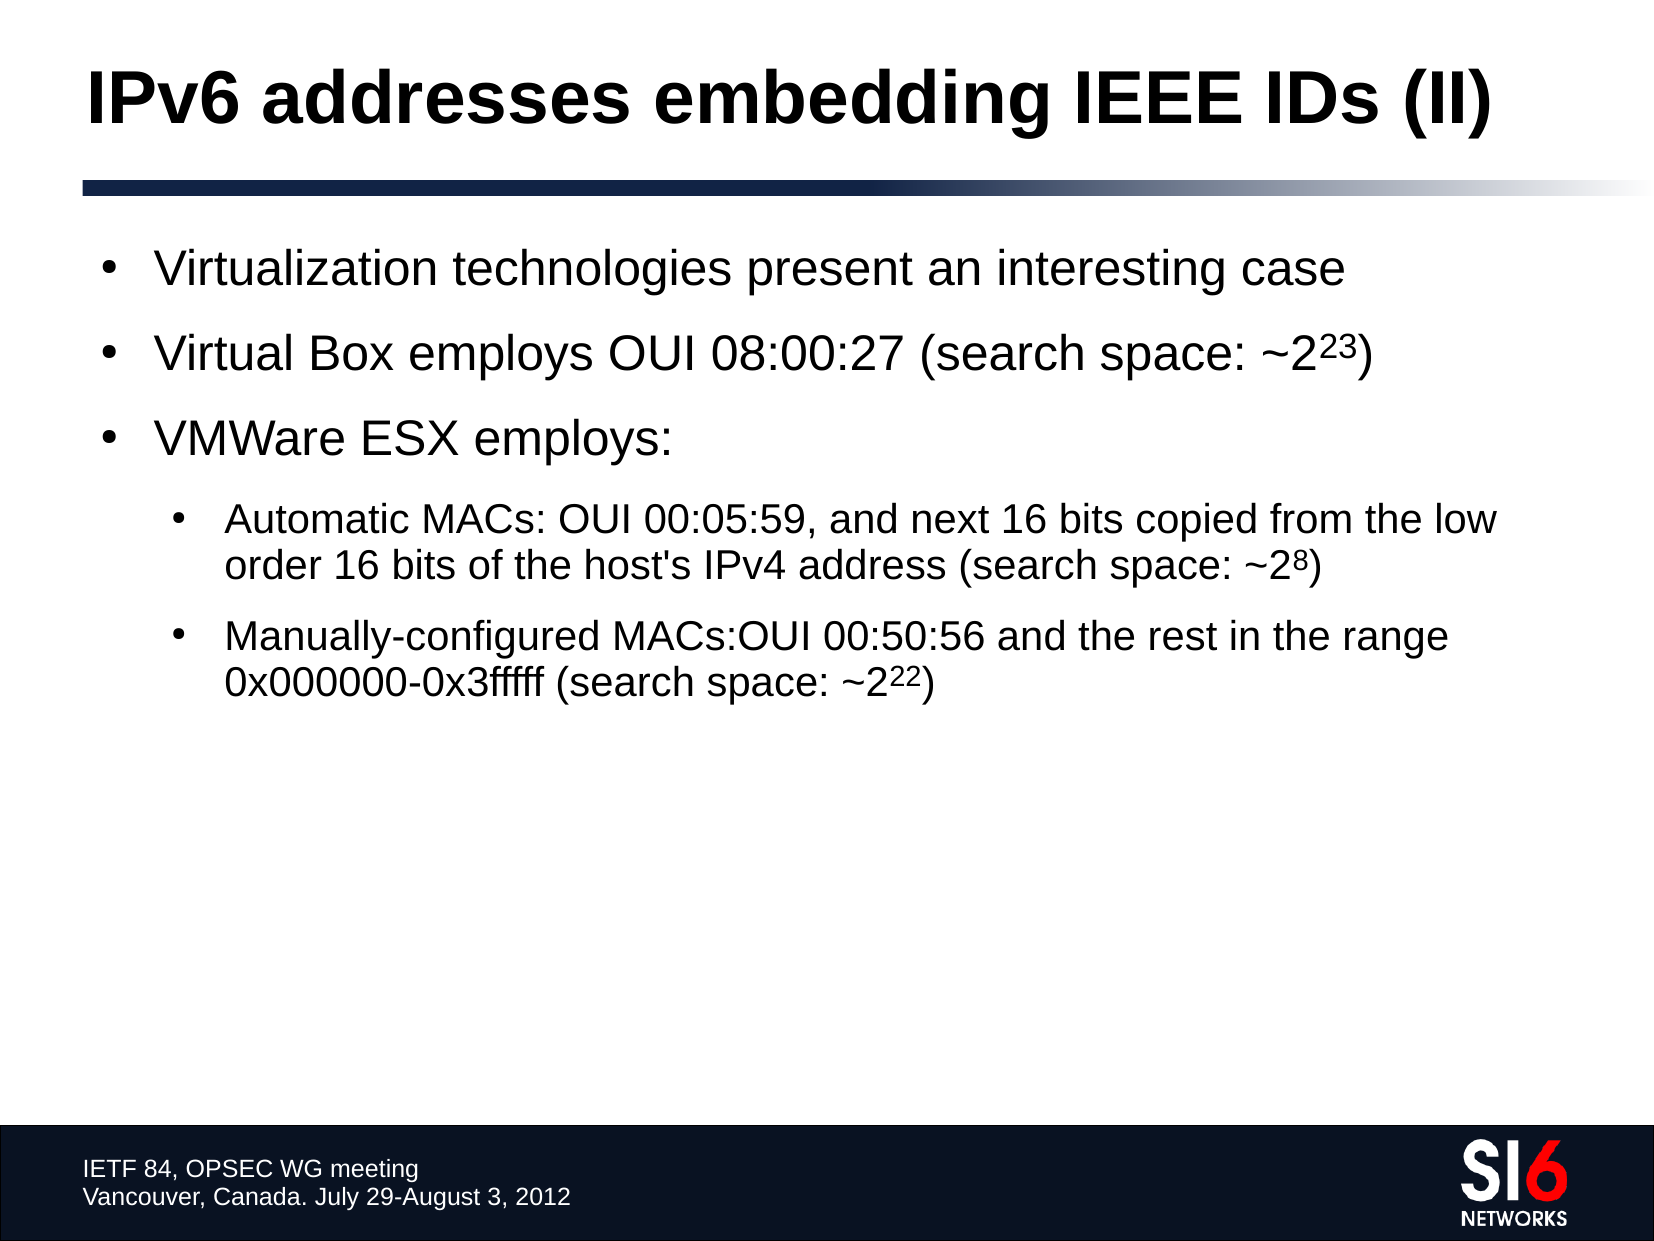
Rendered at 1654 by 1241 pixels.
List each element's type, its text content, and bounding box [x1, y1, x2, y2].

list Virtualization technologies present an interesting case Virtual Box employs OUI 08:00:27 (search space: ~223) VMWare ESX employs: Automatic MACs: OUI 00:05:59, and next 16 bits copied from the low order 16 bits of the host's IPv4 address (search space: ~28) Manually-configured MACs:OUI 00:50:56 and the rest in the range 0x000000-0x3fffff (search space: ~222) [82, 240, 1571, 1059]
picture [1461, 1139, 1567, 1226]
title IPv6 addresses embedding IEEE IDs (II) [86, 30, 1576, 166]
